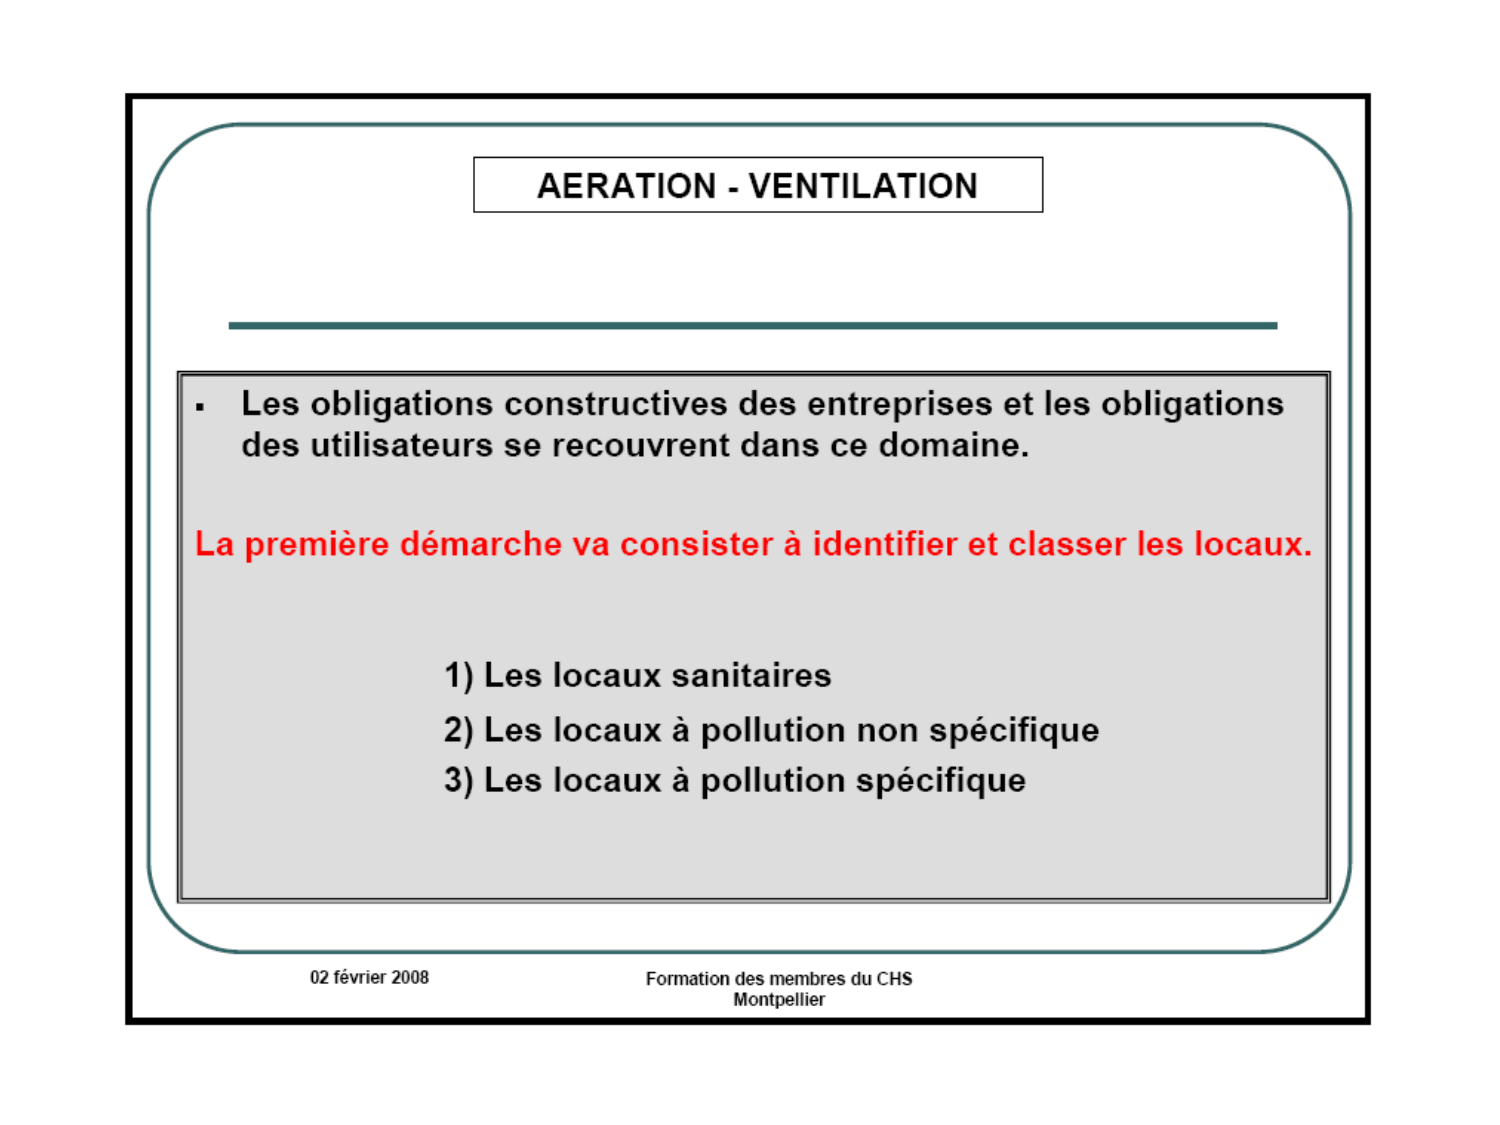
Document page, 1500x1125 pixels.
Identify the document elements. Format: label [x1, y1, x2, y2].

picture [118, 86, 1382, 1039]
